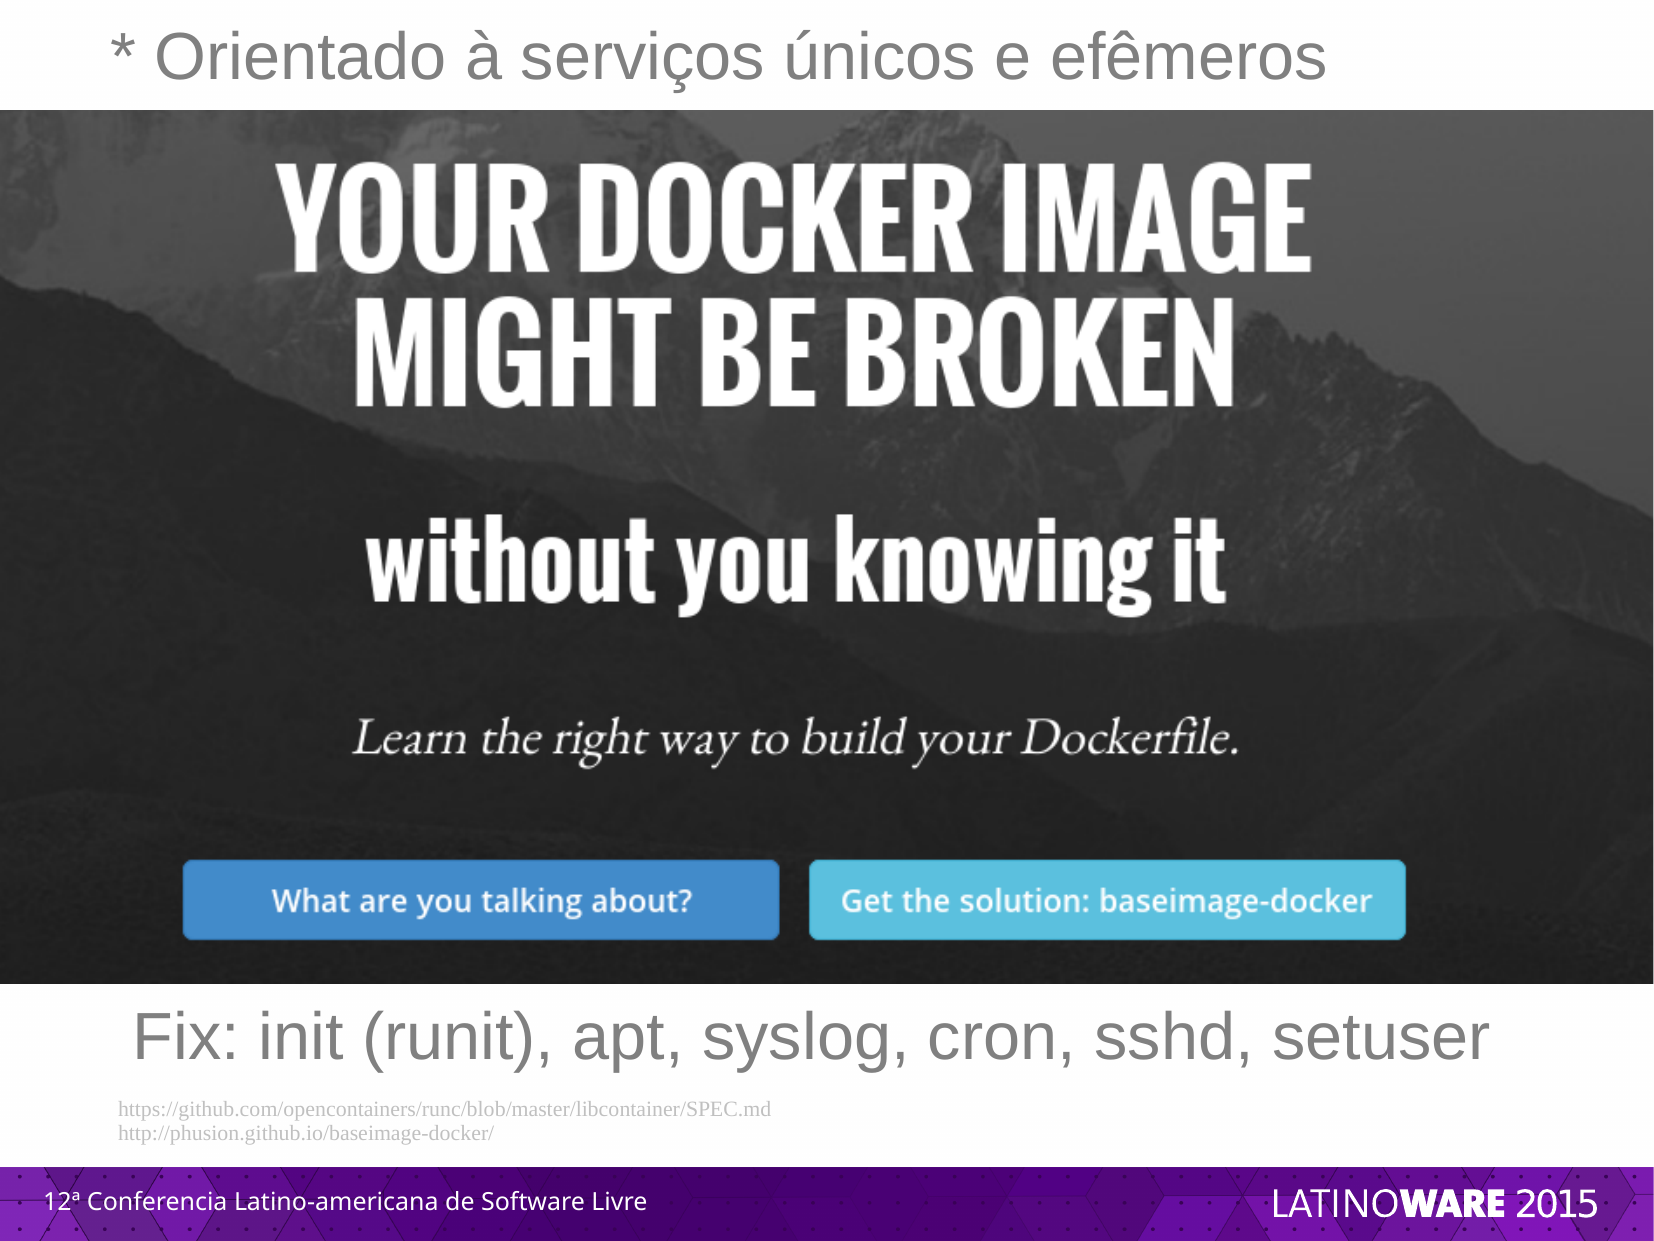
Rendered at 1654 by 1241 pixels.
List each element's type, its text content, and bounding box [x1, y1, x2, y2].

text_box 12ª Conferencia Latino-americana de Software Livre [28, 1176, 1127, 1234]
text_box Fix: init (runit), apt, syslog, cron, sshd, setuser [118, 992, 1511, 1082]
text_box https://github.com/opencontainers/runc/blob/master/libcontainer/SPEC.md http://phusion.github.io/baseimage-docker/ [118, 1062, 1536, 1146]
picture [0, 0, 1654, 1241]
text_box * Orientado à serviços únicos e efêmeros [95, 11, 1348, 102]
